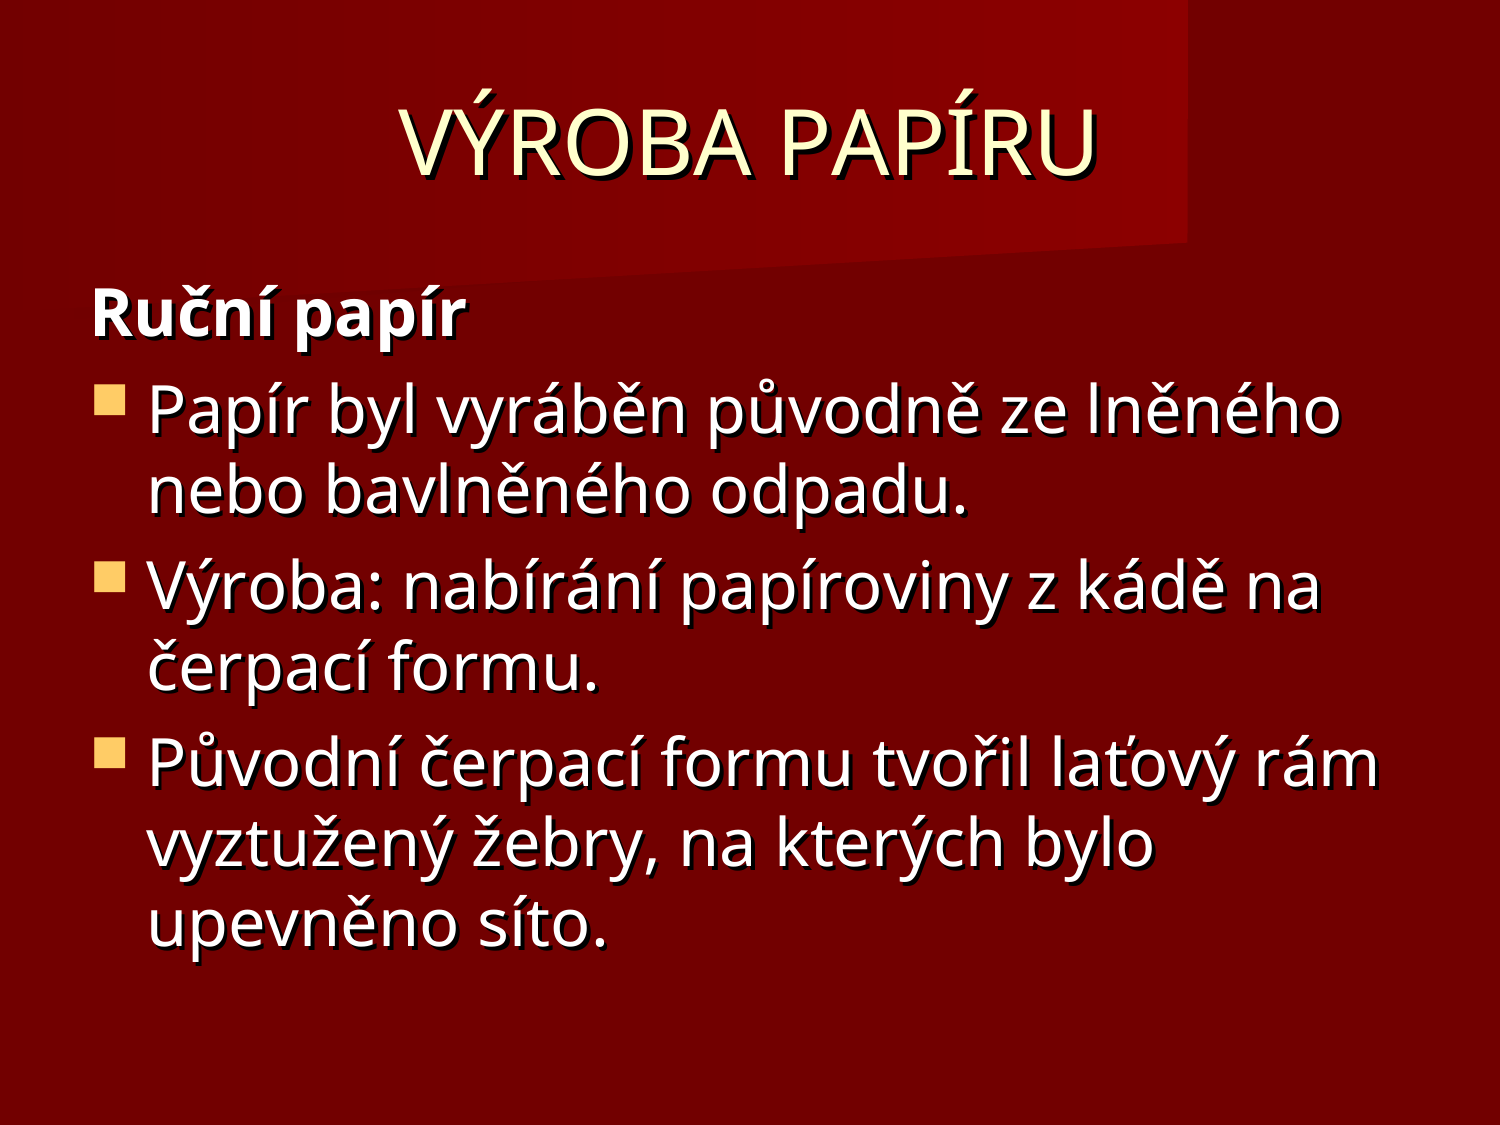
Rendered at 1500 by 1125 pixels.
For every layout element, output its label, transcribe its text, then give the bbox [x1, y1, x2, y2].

list Ruční papír Papír byl vyráběn původně ze lněného nebo bavlněného odpadu. Výroba: nabírání papíroviny z kádě na čerpací formu. Původní čerpací formu tvořil laťový rám vyztužený žebry, na kterých bylo upevněno síto. [75, 262, 1426, 1001]
title VÝROBA PAPÍRU [75, 45, 1426, 233]
